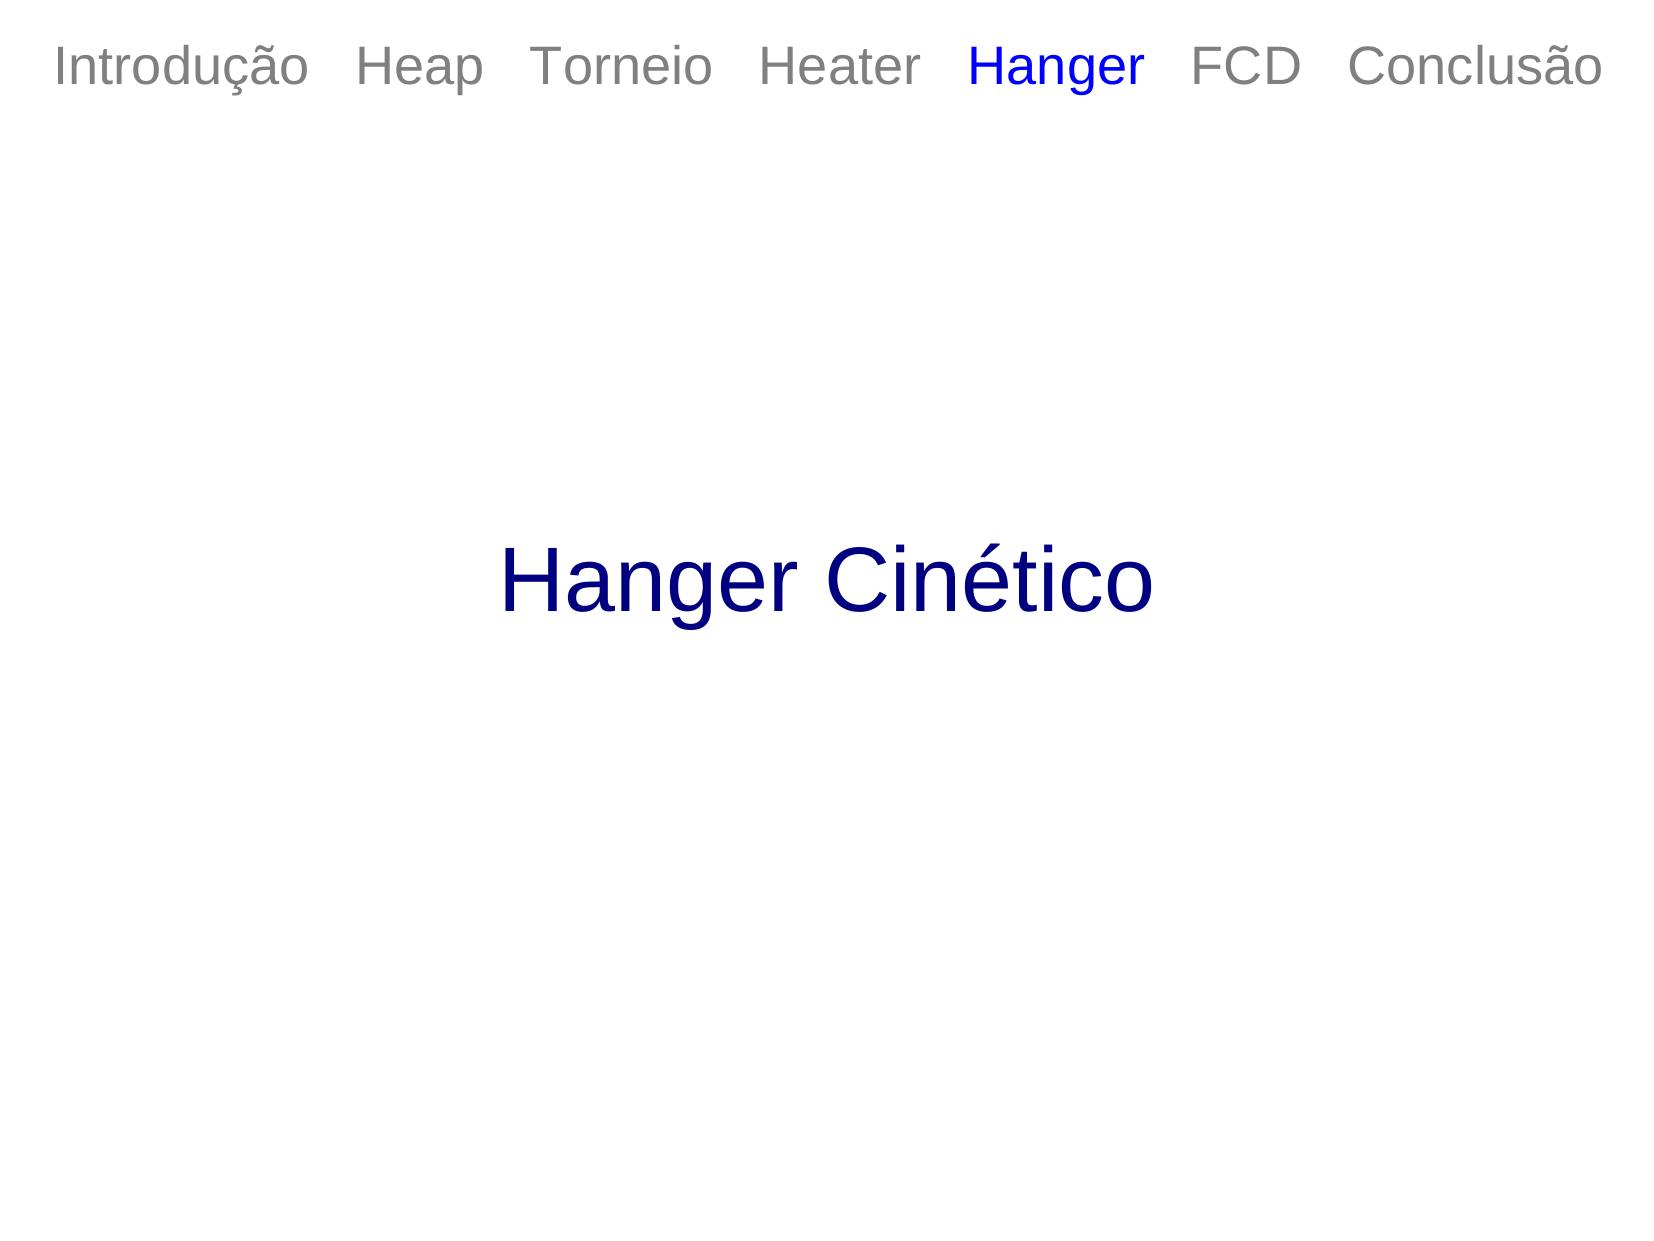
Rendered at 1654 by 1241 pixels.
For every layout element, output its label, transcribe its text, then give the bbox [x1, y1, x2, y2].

title Hanger Cinético [121, 476, 1534, 684]
text_box Introdução Heap Torneio Heater Hanger FCD Conclusão [30, 35, 1629, 97]
